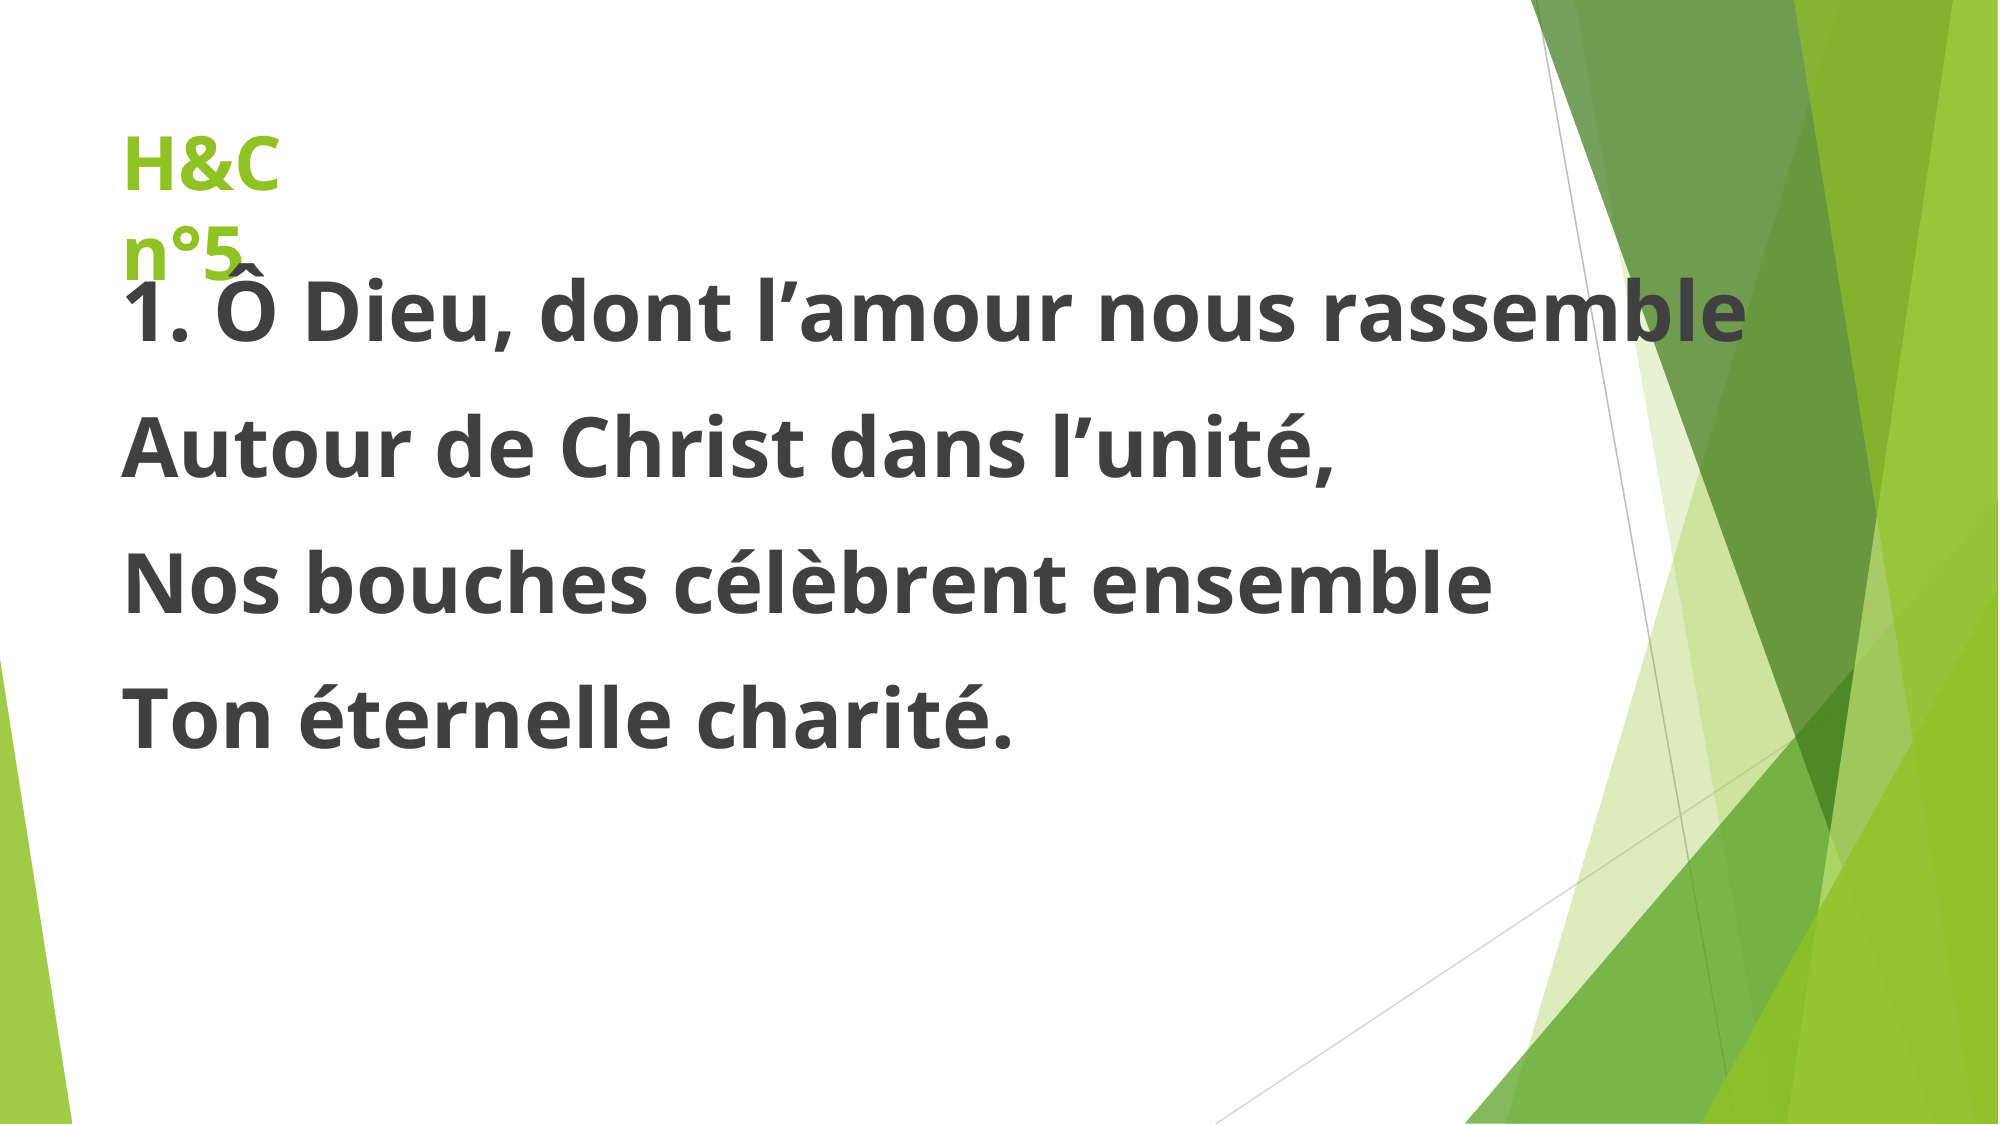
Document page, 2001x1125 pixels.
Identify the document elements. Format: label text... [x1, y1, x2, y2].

text_box 1. Ô Dieu, dont l’amour nous rassemble Autour de Christ dans l’unité, Nos bouches célèbrent ensemble Ton éternelle charité. [106, 236, 1973, 1075]
text_box H&C n°5 [106, 107, 441, 213]
